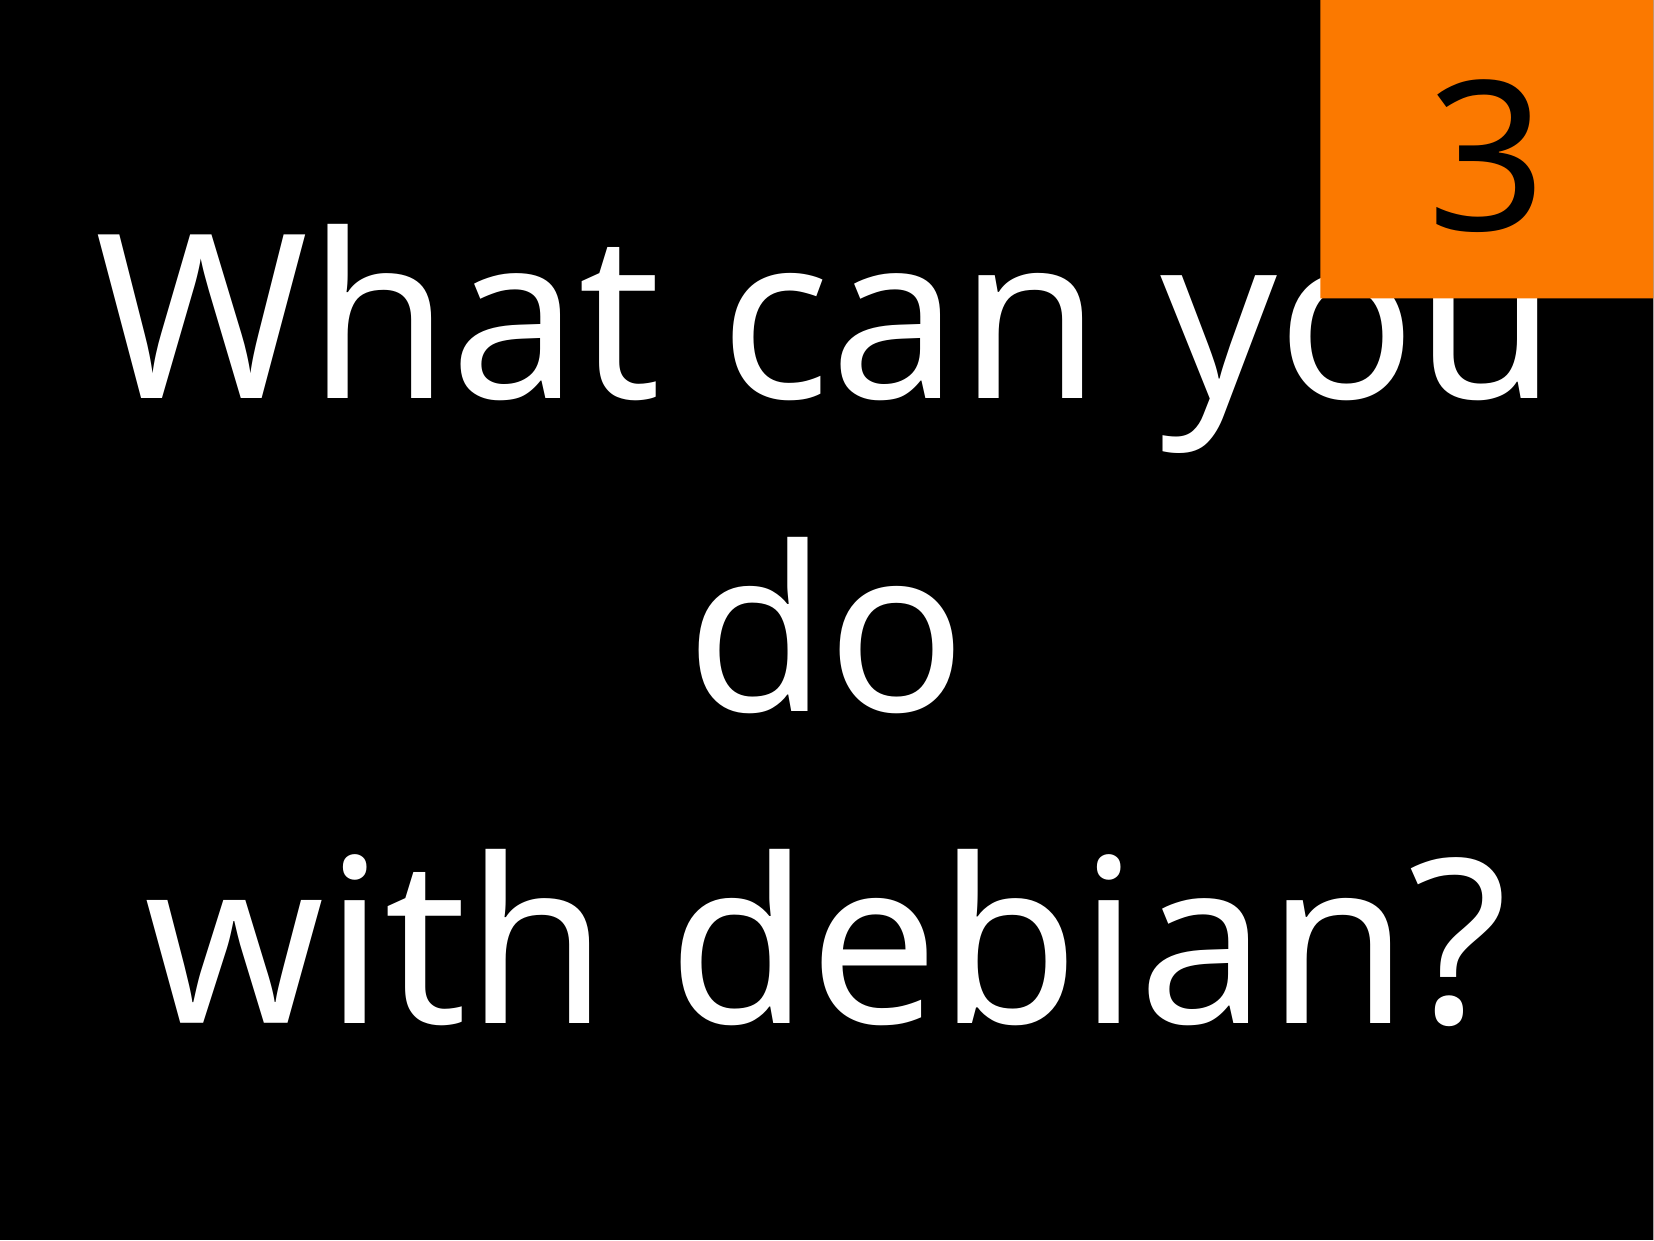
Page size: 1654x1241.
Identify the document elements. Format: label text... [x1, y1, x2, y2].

text_box 3 [1320, 0, 1654, 265]
text_box What can you do with debian? [0, 0, 1654, 1241]
